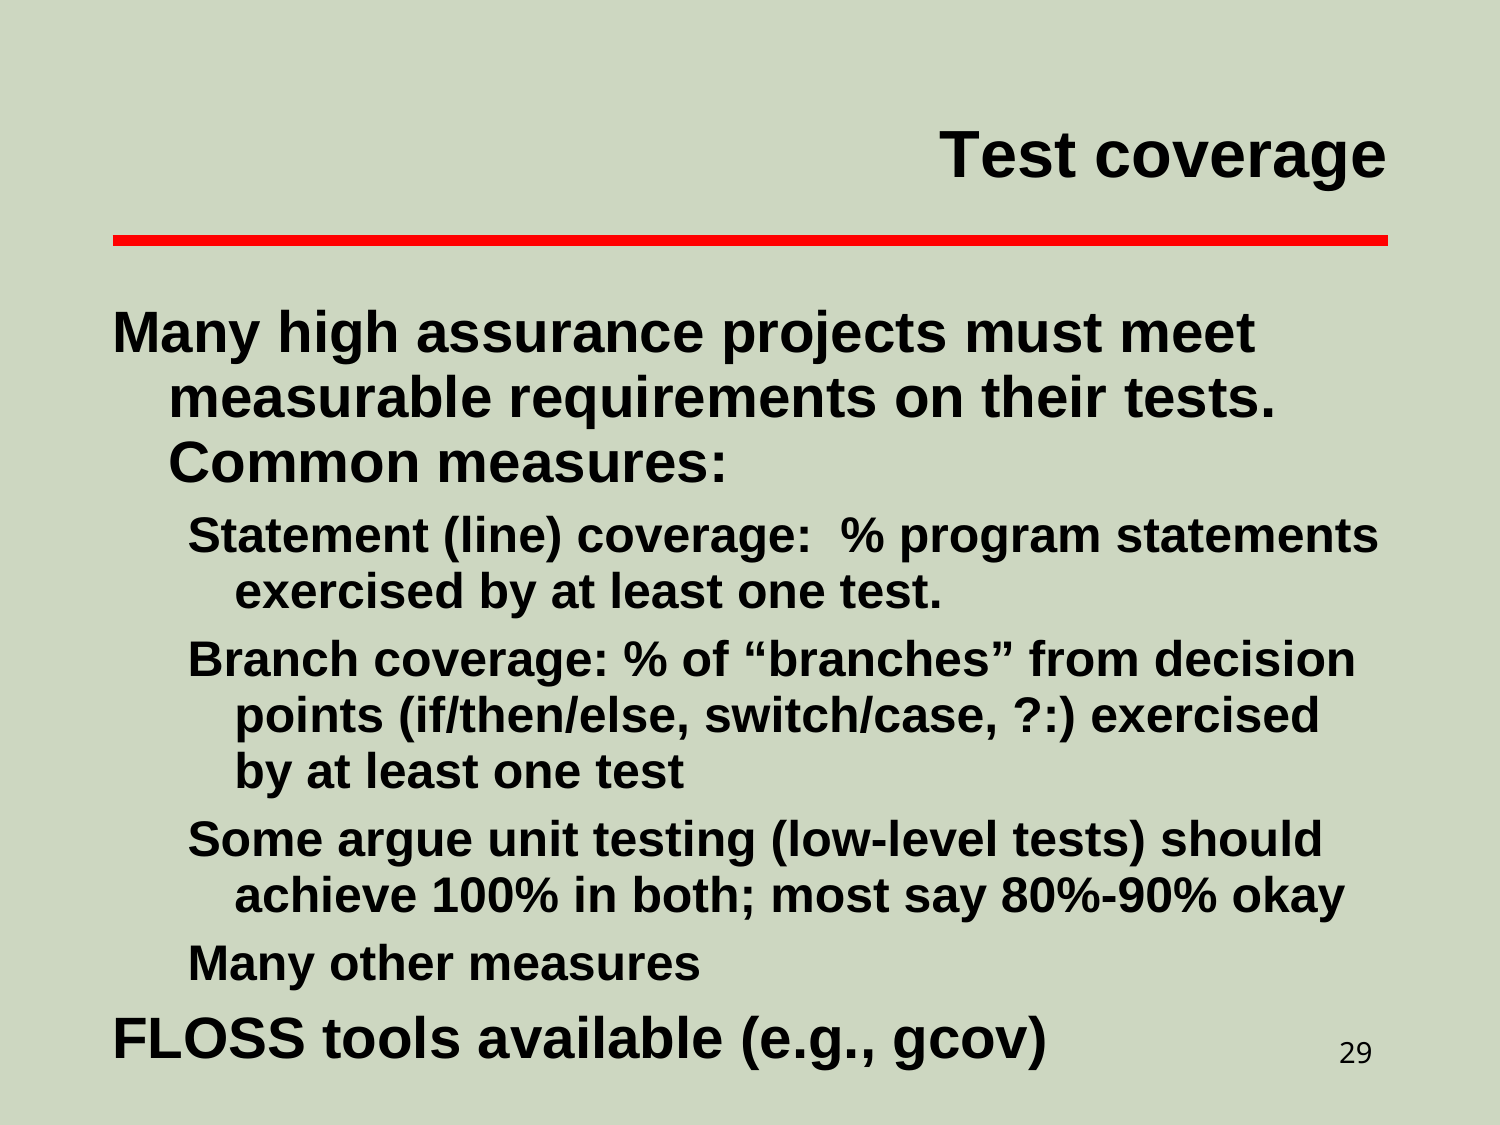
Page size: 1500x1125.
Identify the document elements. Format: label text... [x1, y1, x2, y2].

title Test coverage [337, 85, 1388, 224]
list Many high assurance projects must meet measurable requirements on their tests. Common measures: Statement (line) coverage: % program statements exercised by at least one test. Branch coverage: % of “branches” from decision points (if/then/else, switch/case, ?:) exercised by at least one test Some argue unit testing (low-level tests) should achieve 100% in both; most say 80%-90% okay Many other measures FLOSS tools available (e.g., gcov) [112, 299, 1388, 1111]
